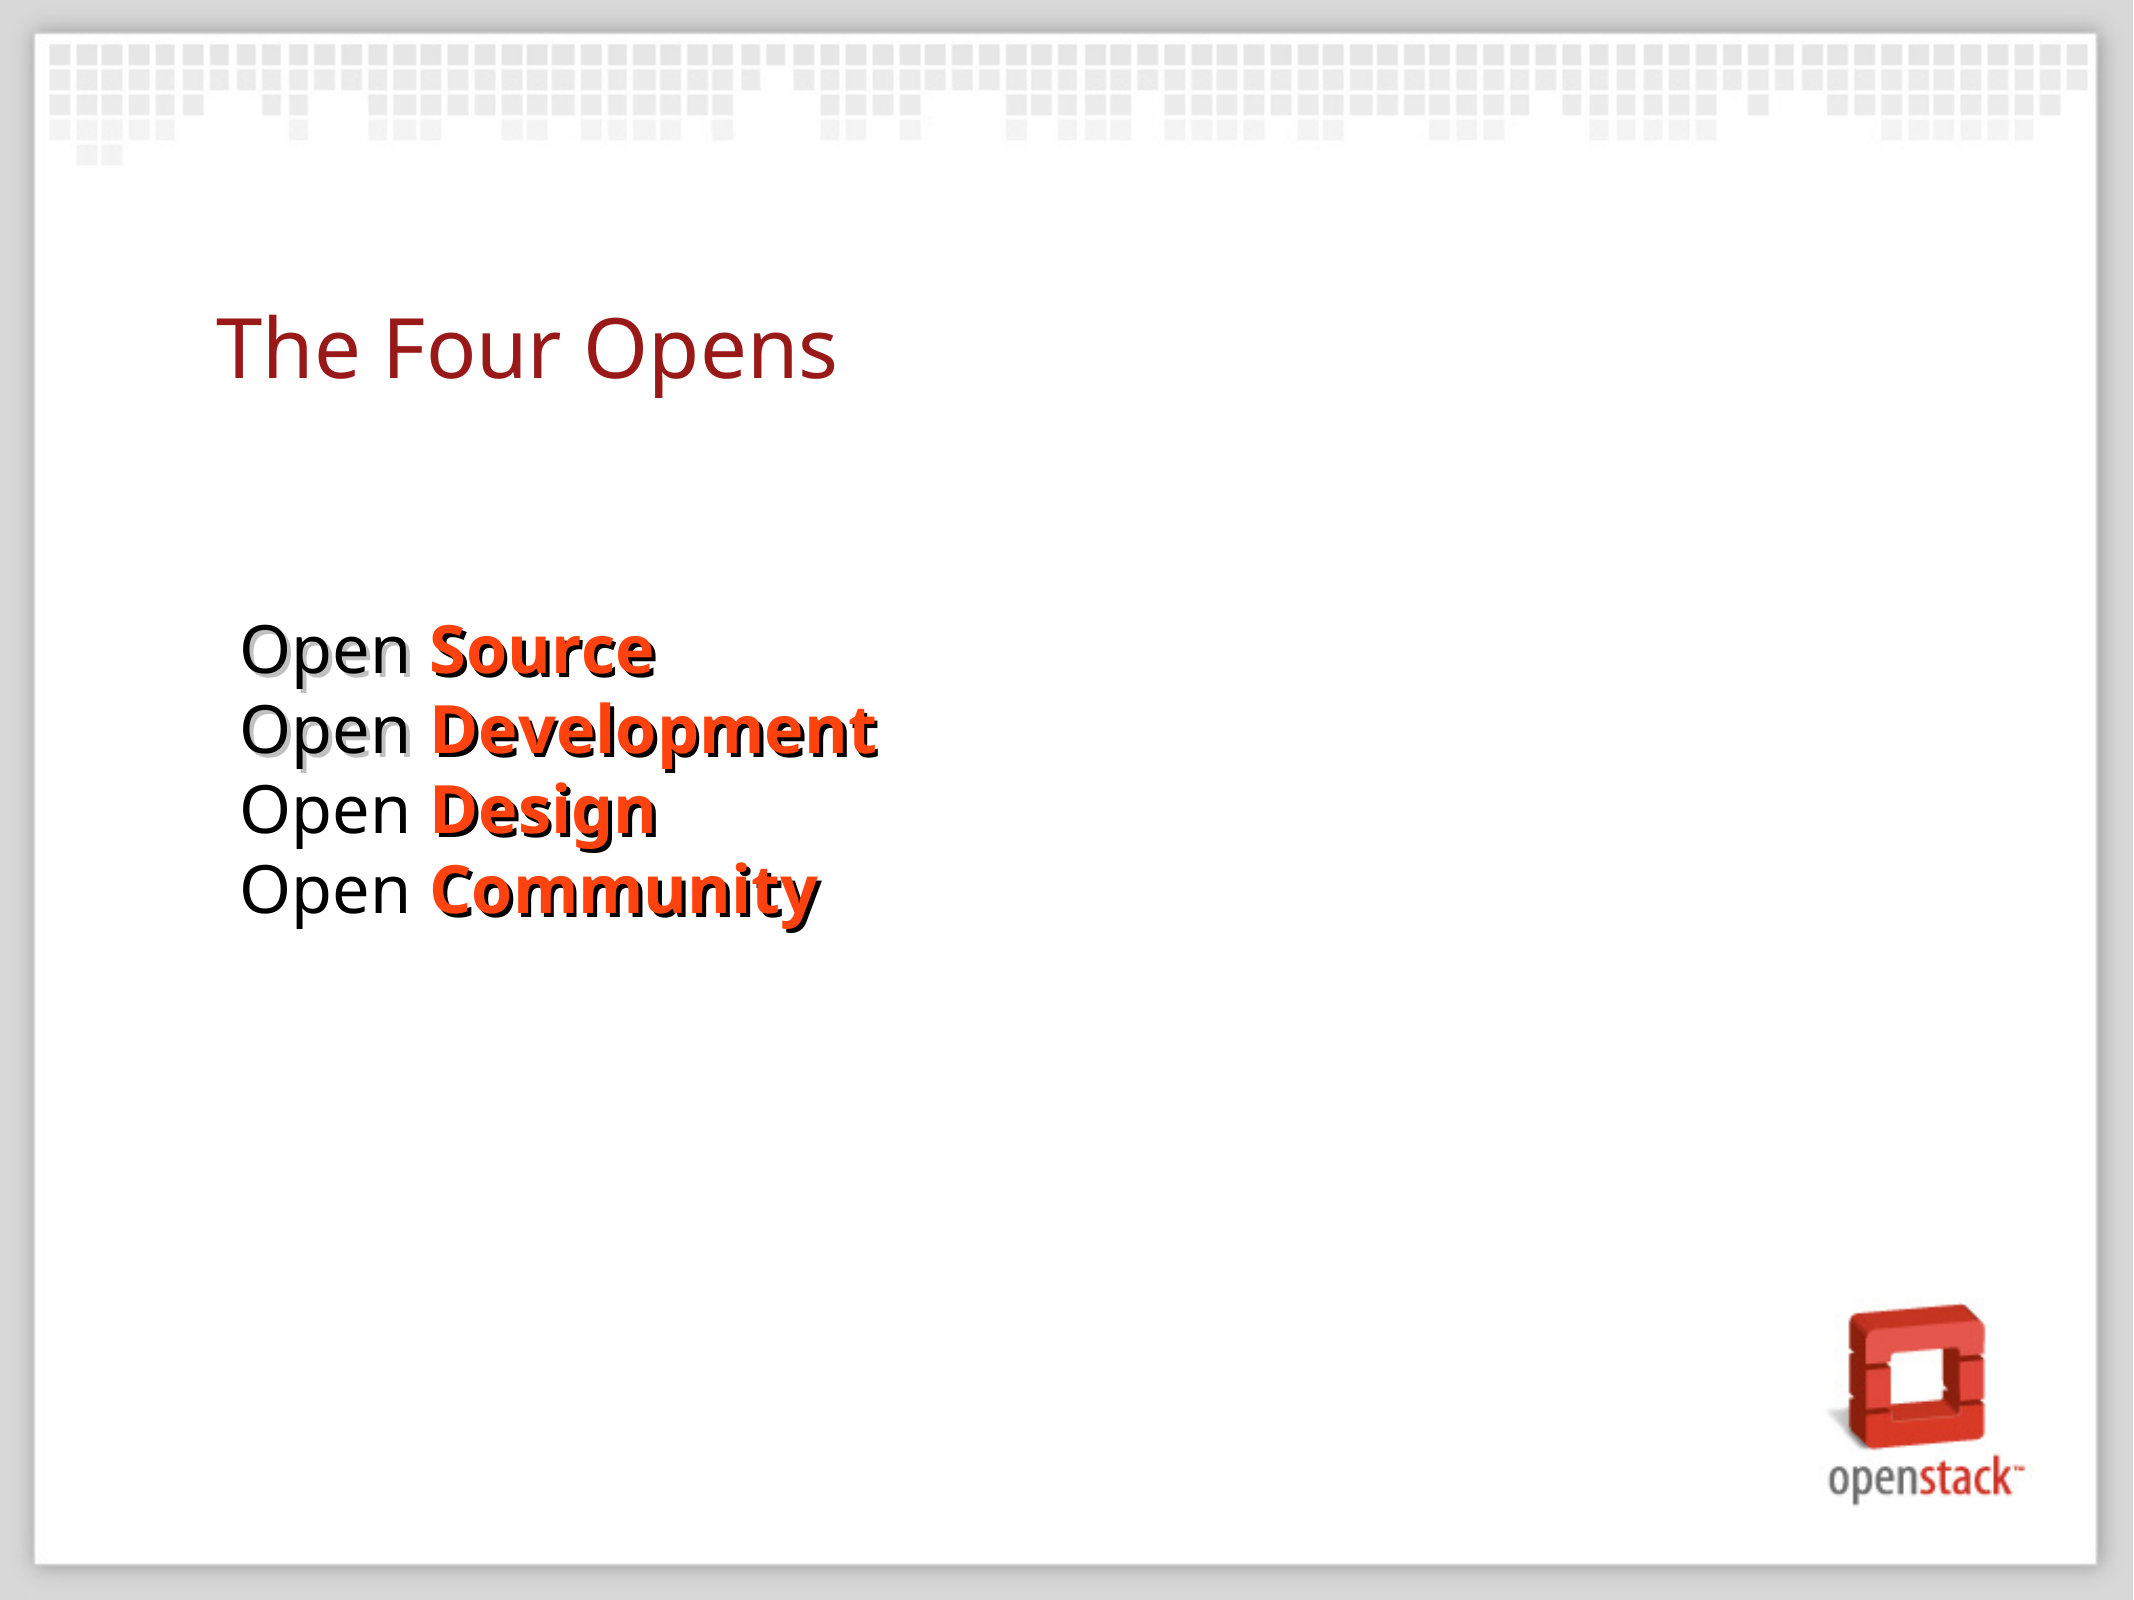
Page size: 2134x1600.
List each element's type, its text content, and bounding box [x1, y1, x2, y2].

picture [0, 0, 2134, 1600]
title The Four Opens [208, 199, 1925, 491]
text_box Open Source Open Development Open Design Open Community [225, 600, 1801, 995]
